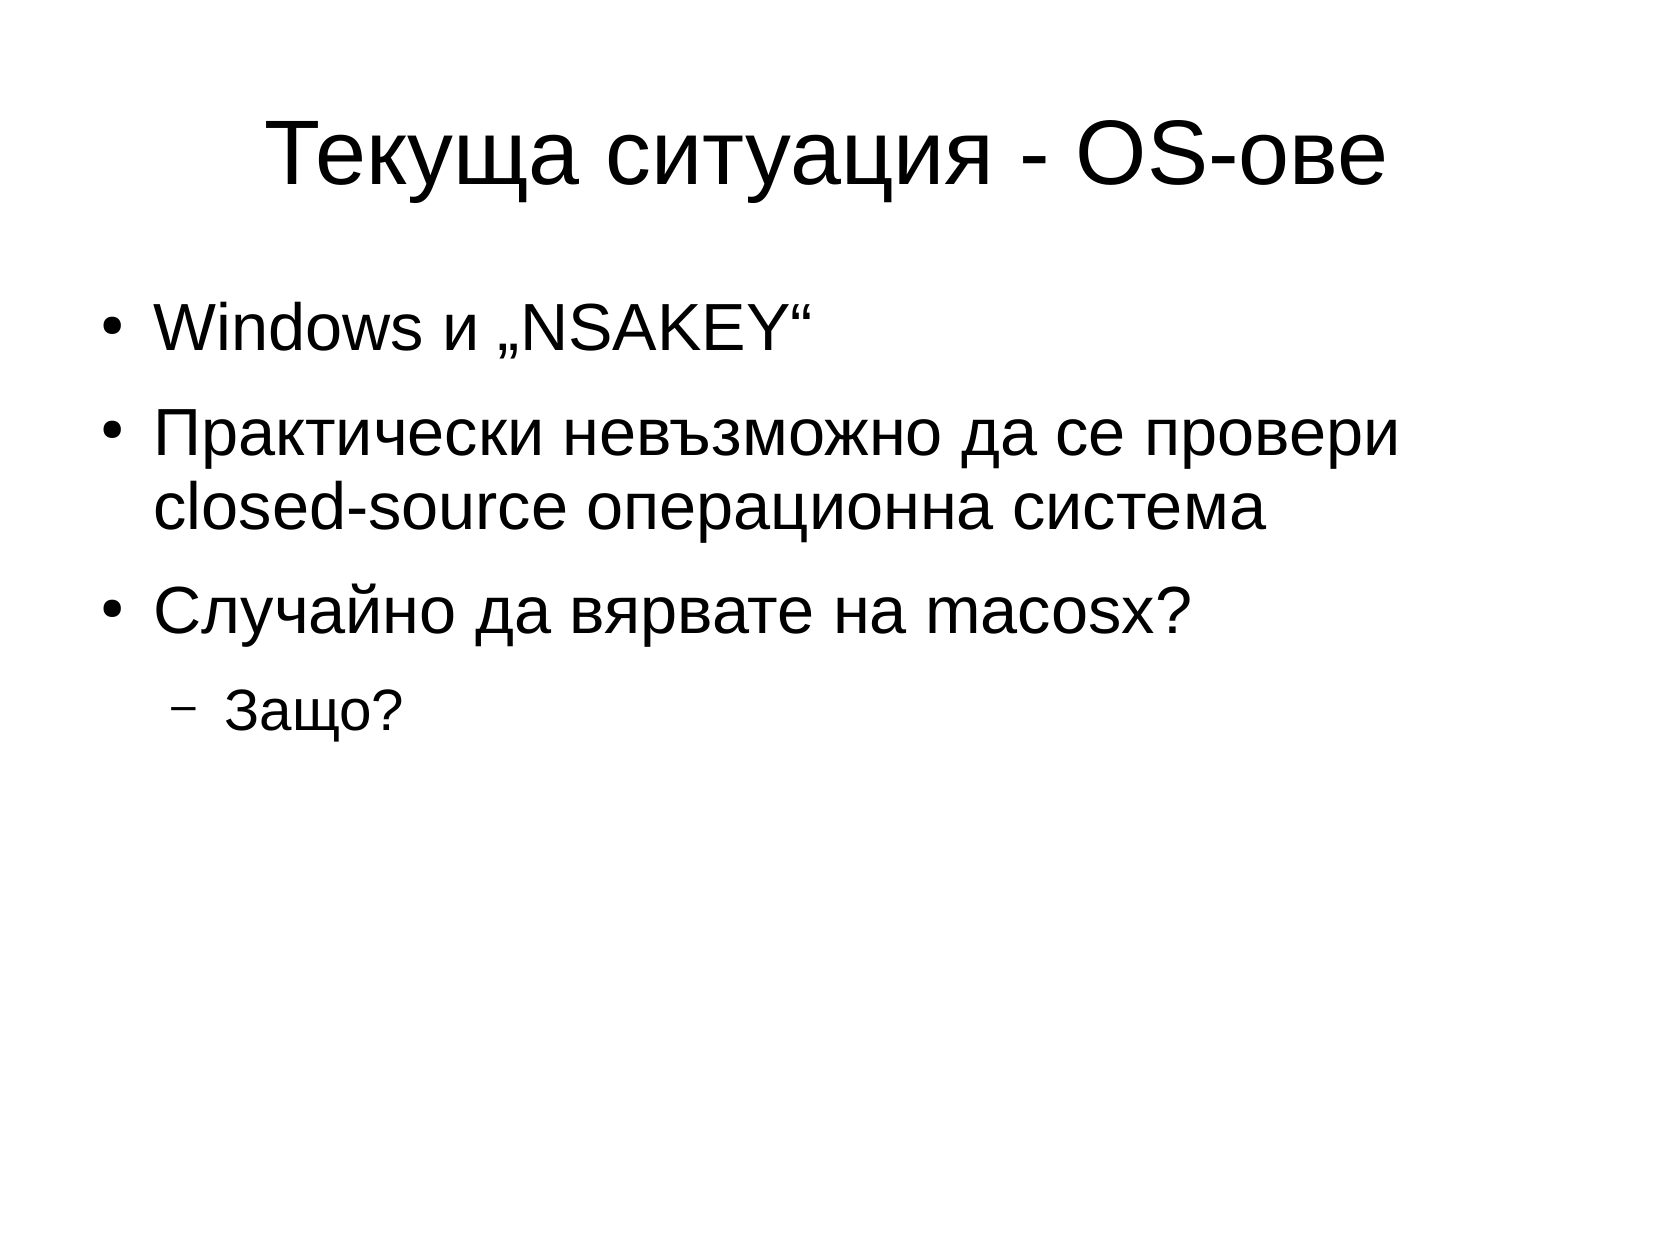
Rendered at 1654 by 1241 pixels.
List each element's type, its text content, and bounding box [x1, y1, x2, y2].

list Windows и „NSAKEY“ Практически невъзможно да се провери closed-source операционна система Случайно да вярвате на macosx? Защо? [82, 290, 1538, 1010]
title Текуща ситуация - OS-ове [82, 49, 1571, 257]
